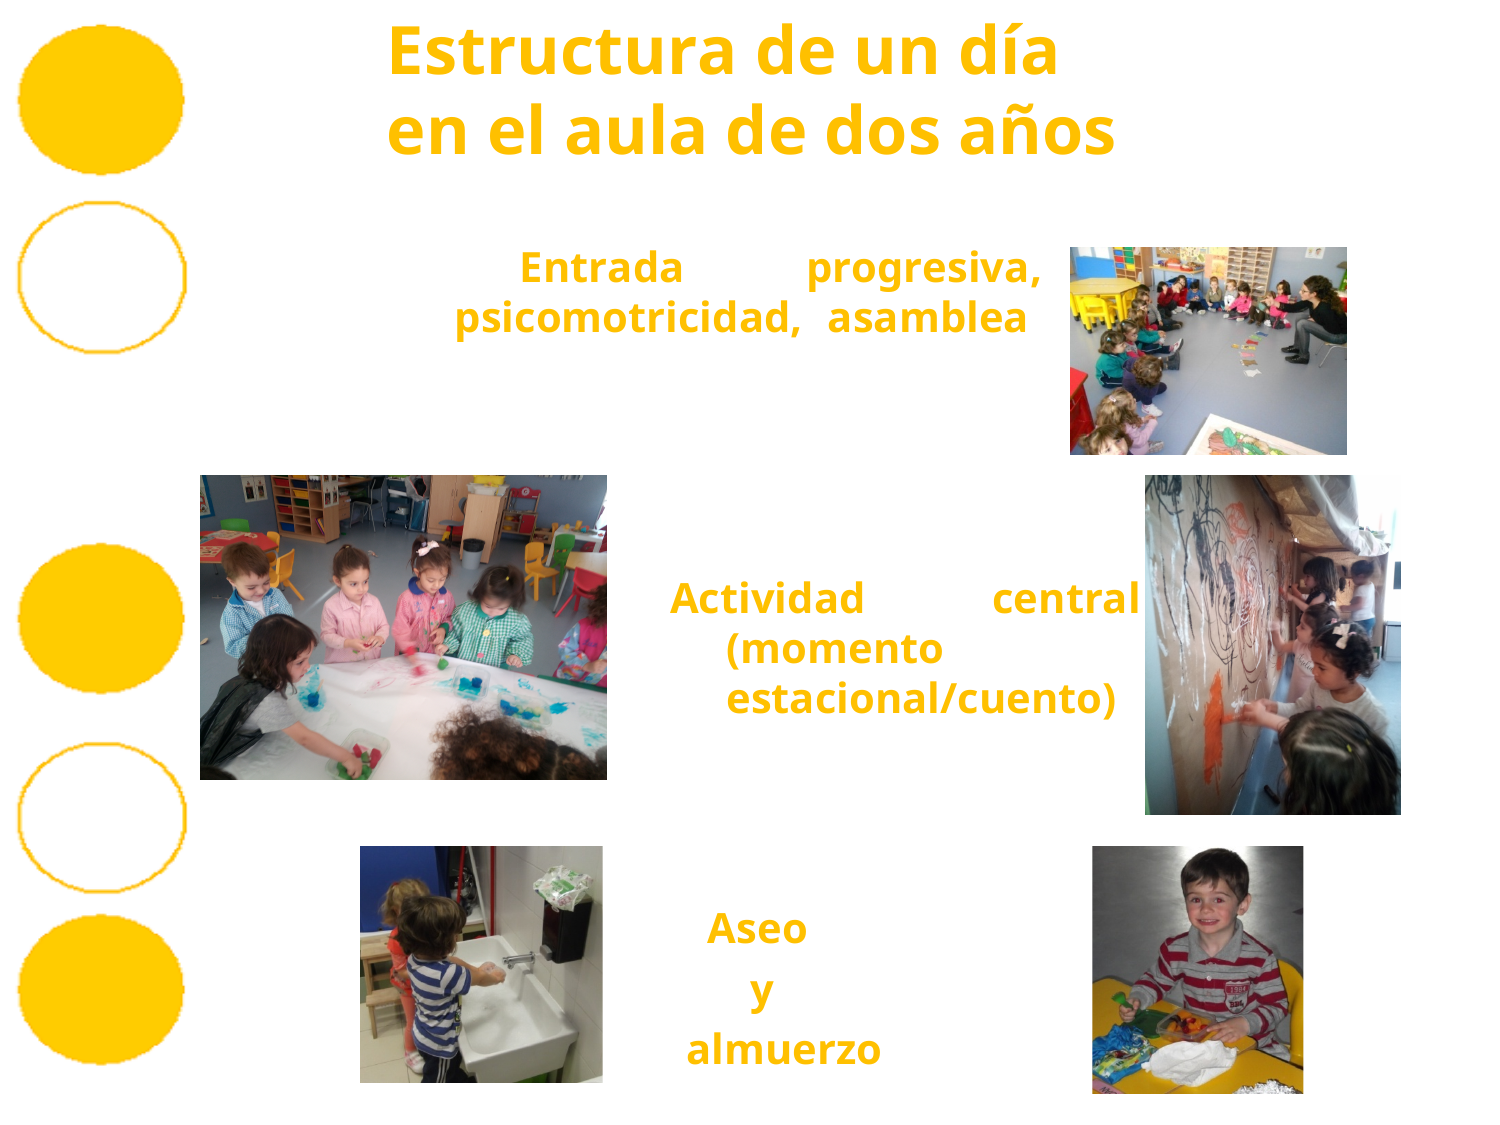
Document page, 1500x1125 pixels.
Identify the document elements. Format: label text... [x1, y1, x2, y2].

text_box Entrada progresiva, psicomotricidad, asamblea [383, 172, 1057, 419]
picture [360, 846, 603, 1083]
text_box Estructura de un día en el aula de dos años [372, 0, 1500, 256]
chart [0, 0, 216, 1075]
picture [1145, 475, 1401, 815]
picture [1092, 846, 1304, 1094]
text_box Actividad central (momento estacional/cuento) [655, 503, 1145, 750]
text_box Aseo y almuerzo [596, 834, 1097, 1080]
picture [1070, 247, 1347, 455]
picture [200, 475, 607, 780]
